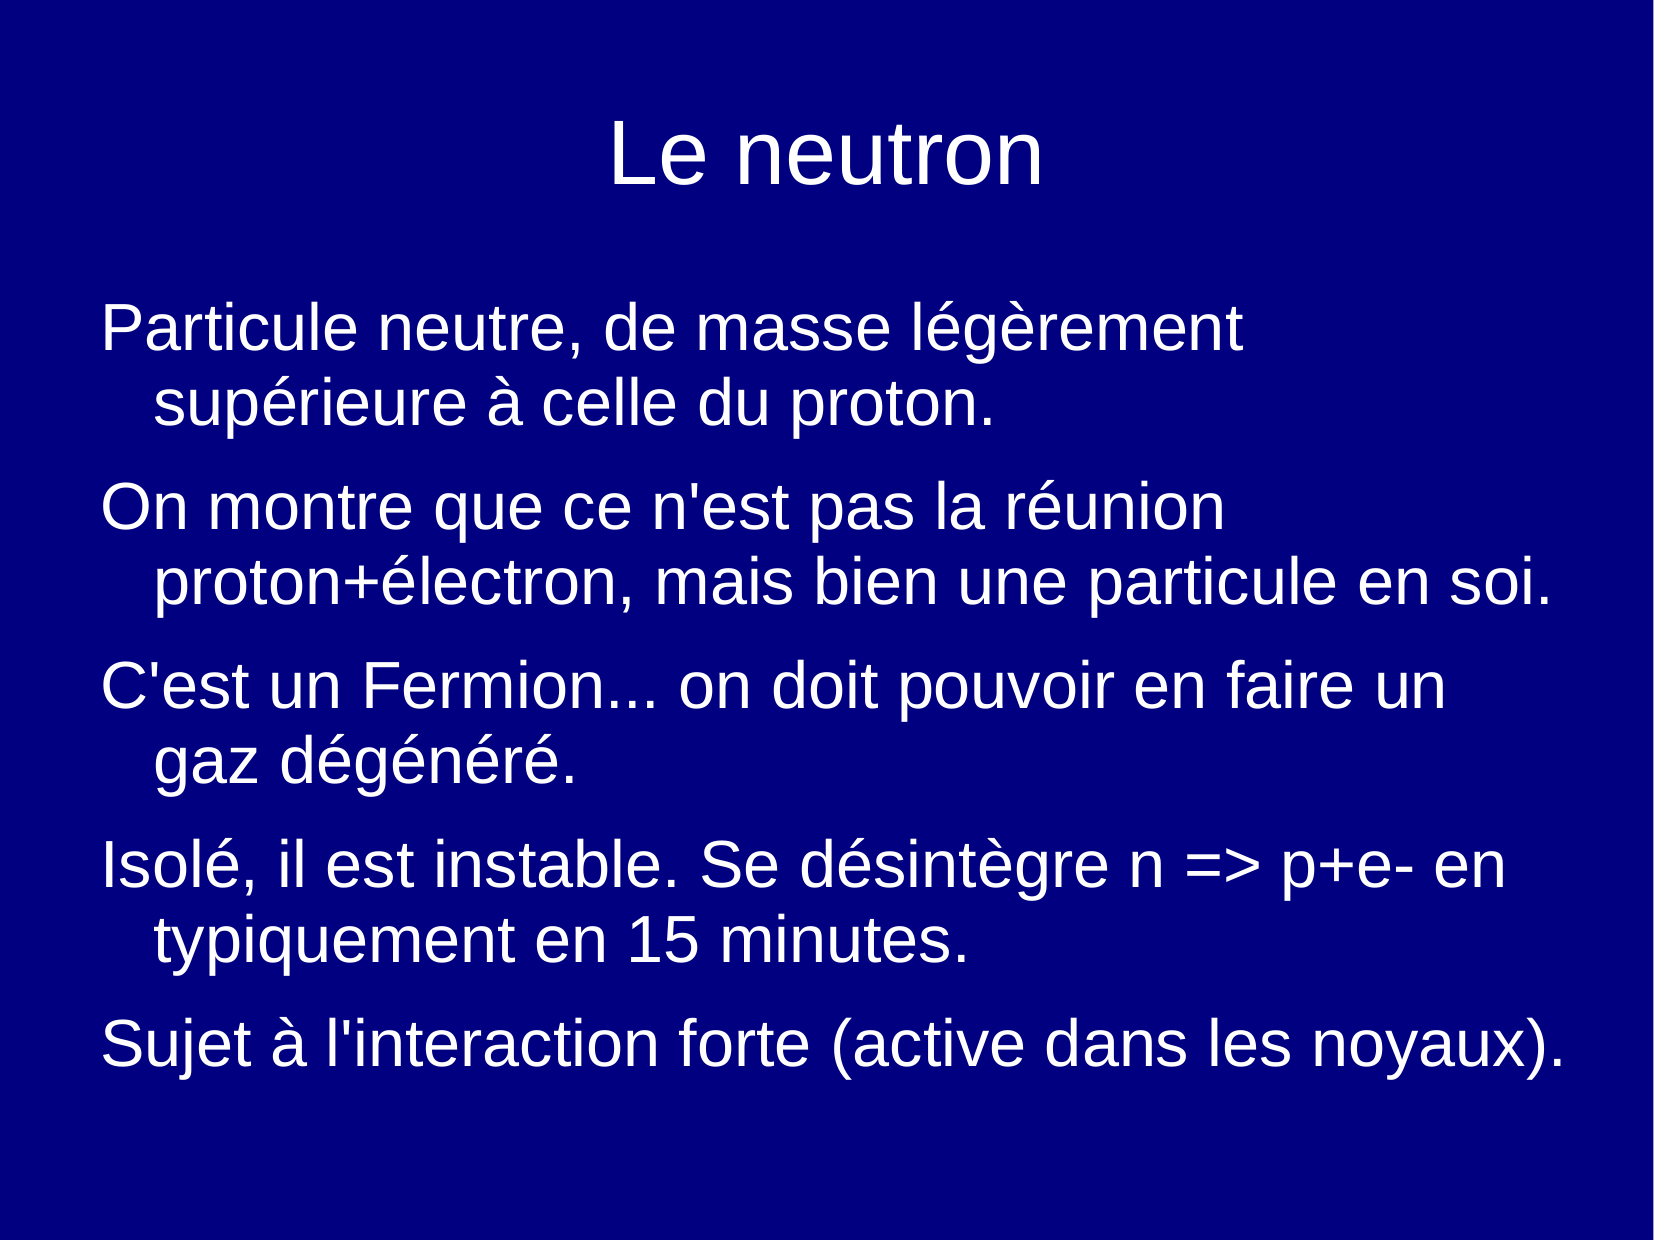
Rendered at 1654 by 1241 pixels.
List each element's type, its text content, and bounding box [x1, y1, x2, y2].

list Particule neutre, de masse légèrement supérieure à celle du proton. On montre que ce n'est pas la réunion proton+électron, mais bien une particule en soi. C'est un Fermion... on doit pouvoir en faire un gaz dégénéré. Isolé, il est instable. Se désintègre n => p+e- en typiquement en 15 minutes. Sujet à l'interaction forte (active dans les noyaux). [82, 290, 1571, 1157]
title Le neutron [82, 49, 1571, 257]
